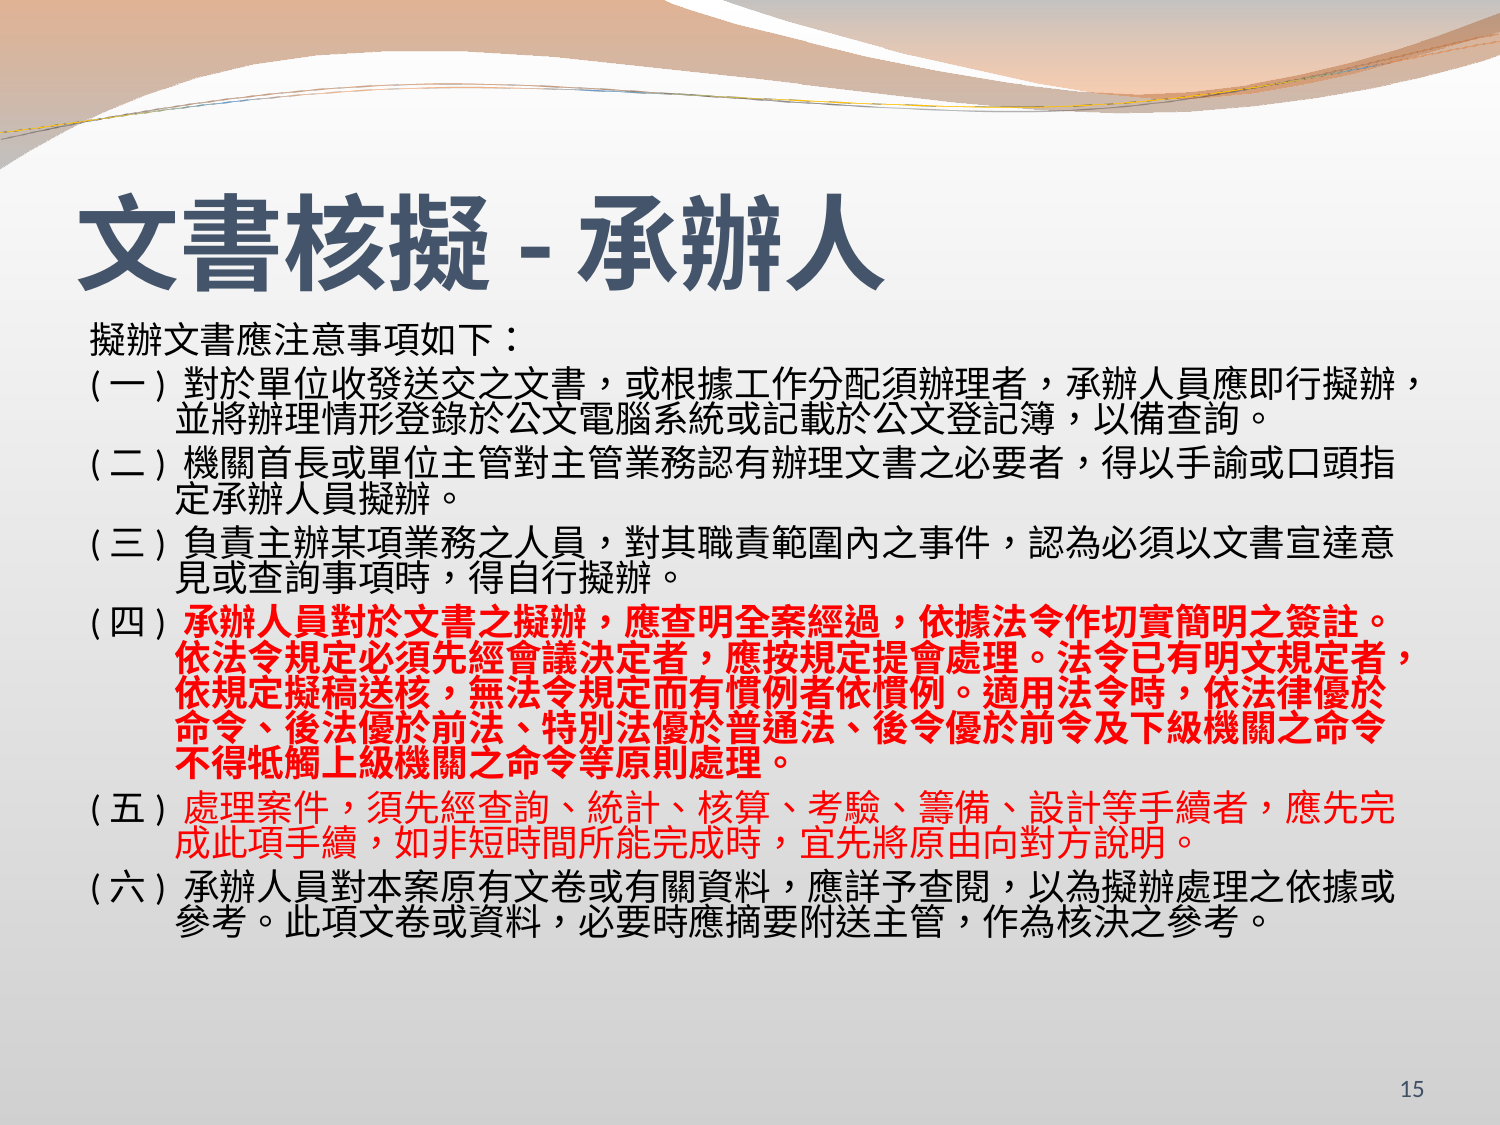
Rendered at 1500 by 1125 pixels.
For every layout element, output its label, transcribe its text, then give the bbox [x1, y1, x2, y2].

title 文書核擬-承辦人 [75, 115, 1426, 304]
picture [0, 33, 1500, 140]
text_box <編號> [1299, 1042, 1426, 1103]
list 擬辦文書應注意事項如下： (一) 對於單位收發送交之文書，或根據工作分配須辦理者，承辦人員應即行擬辦， 並將辦理情形登錄於公文電腦系統或記載於公文登記簿，以備查詢。 (二) 機關首長或單位主管對主管業務認有辦理文書之必要者，得以手諭或口頭指 定承辦人員擬辦。 (三) 負責主辦某項業務之人員，對其職責範圍內之事件，認為必須以文書宣達意 見或查詢事項時，得自行擬辦。 (四) 承辦人員對於文書之擬辦，應查明全案經過，依據法令作切實簡明之簽註。 依法令規定必須先經會議決定者，應按規定提會處理。法令已有明文規定者， 依規定擬稿送核，無法令規定而有慣例者依慣例。適用法令時，依法律優於 命令、後法優於前法、特別法優於普通法、後令優於前令及下級機關之命令 不得牴觸上級機關之命令等原則處理。 (五) 處理案件，須先經查詢、統計、核算、考驗、籌備、設計等手續者，應先完 成此項手續，如非短時間所能完成時，宜先將原由向對方說明。 (六) 承辦人員對本案原有文卷或有關資料，應詳予查閱，以為擬辦處理之依據或 參考。此項文卷或資料，必要時應摘要附送主管，作為核決之參考。 [75, 317, 1426, 1038]
